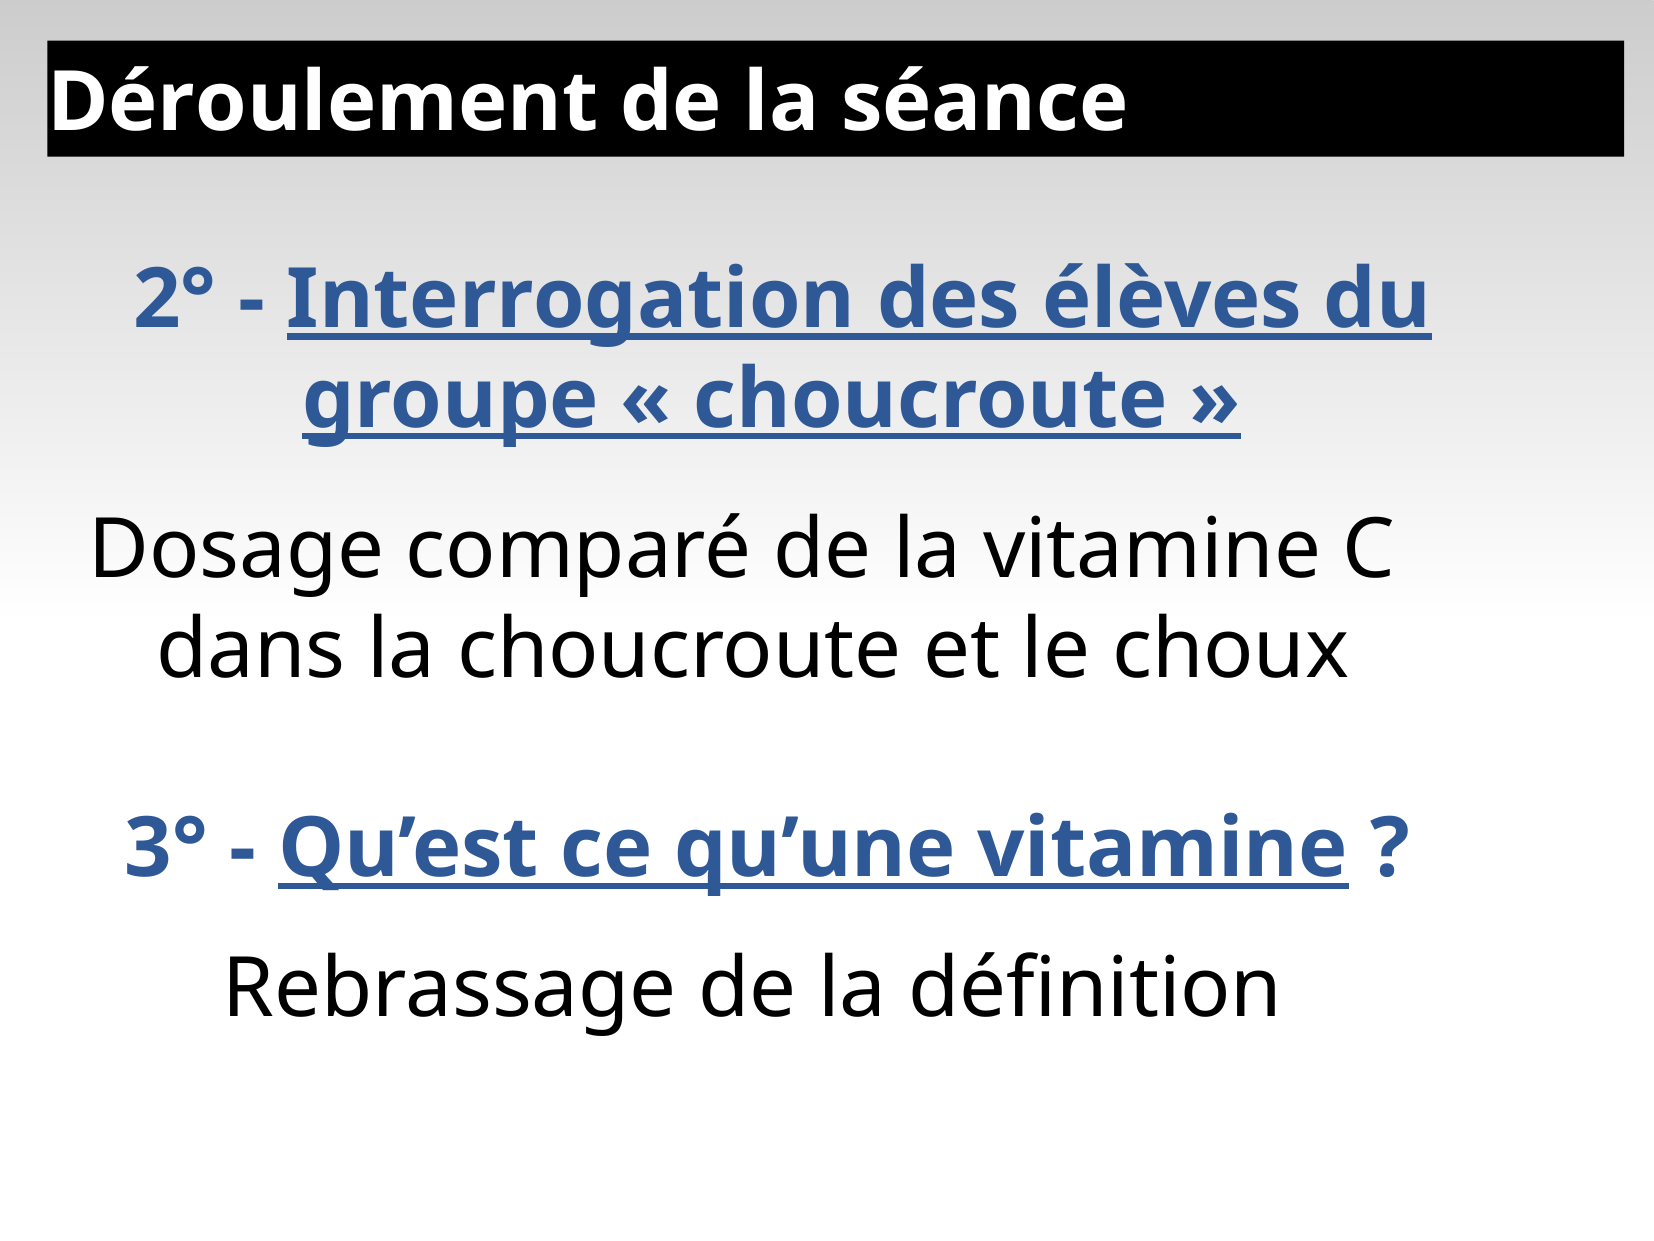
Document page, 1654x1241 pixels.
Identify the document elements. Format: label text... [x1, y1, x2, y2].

title Déroulement de la séance [47, 40, 1625, 157]
text_box 2° - Interrogation des élèves du groupe « choucroute » Dosage comparé de la vitamine C dans la choucroute et le choux 3° - Qu’est ce qu’une vitamine ? Rebrassage de la définition [59, 236, 1595, 1123]
